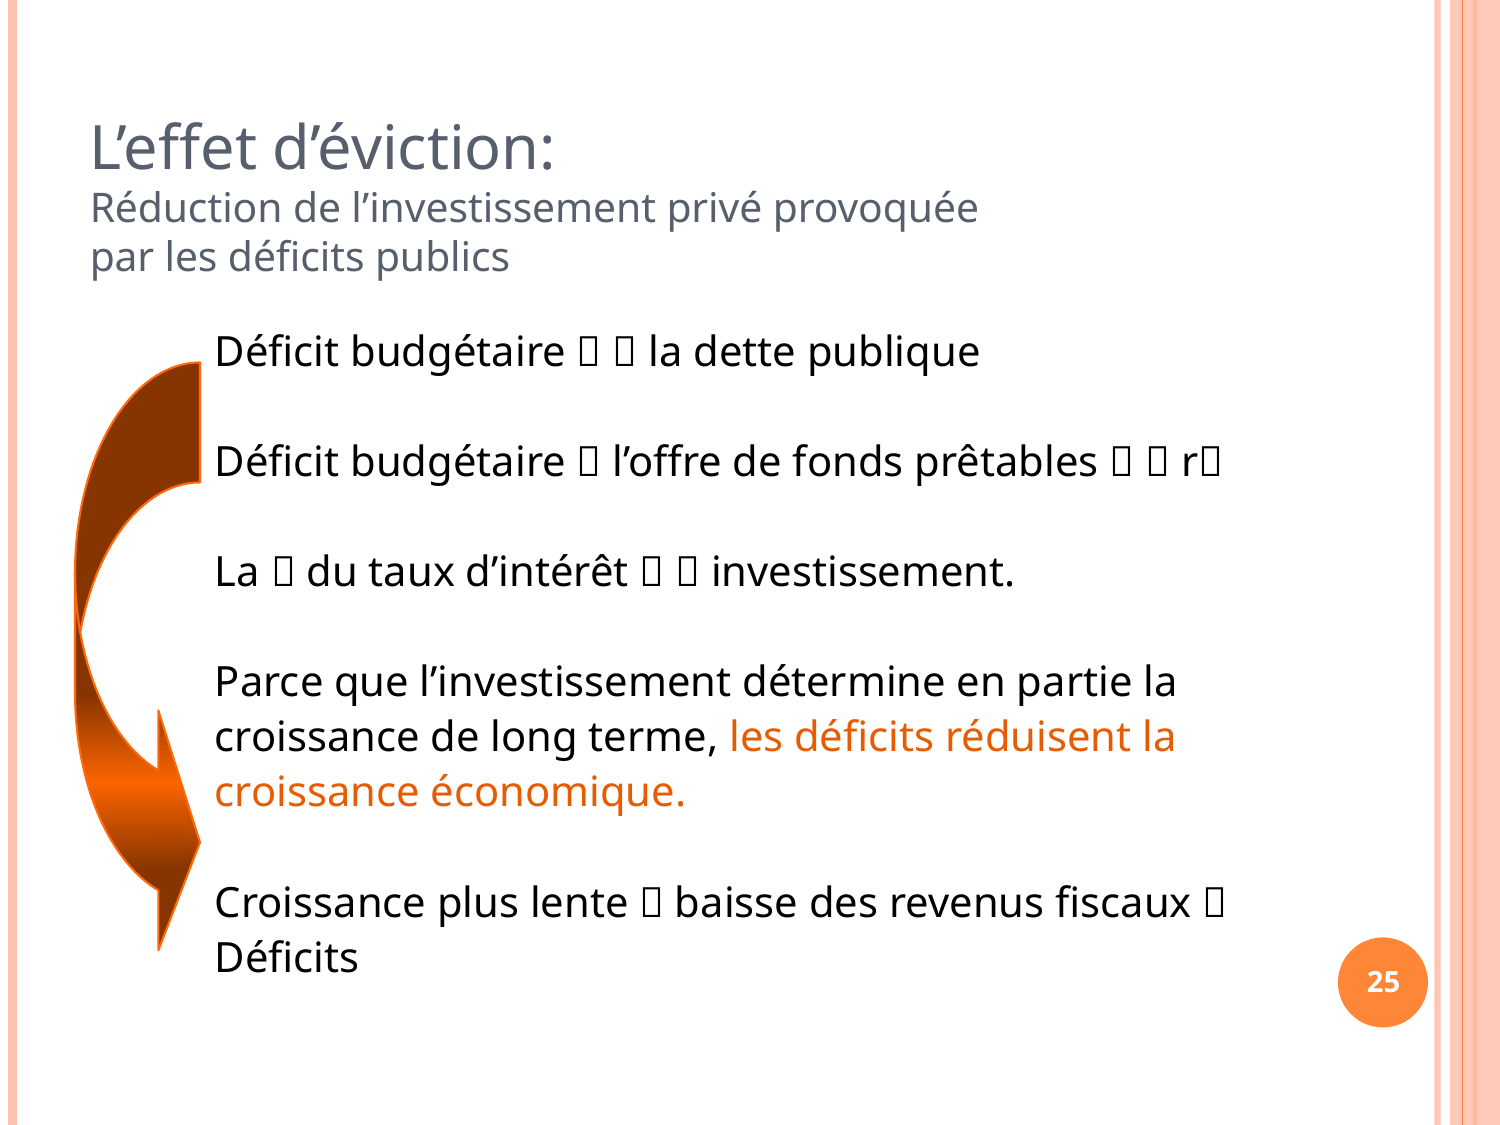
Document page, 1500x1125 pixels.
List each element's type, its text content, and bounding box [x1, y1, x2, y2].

title L’effet d’éviction: Réduction de l’investissement privé provoquée par les déficits publics [75, 99, 1463, 288]
text_box [75, 362, 201, 951]
list Déficit budgétaire   la dette publique Déficit budgétaire  l’offre de fonds prêtables   r La  du taux d’intérêt   investissement. Parce que l’investissement détermine en partie la croissance de long terme, les déficits réduisent la croissance économique. Croissance plus lente  baisse des revenus fiscaux  Déficits [200, 312, 1388, 1100]
slide_number <numéro> [1333, 940, 1434, 1027]
